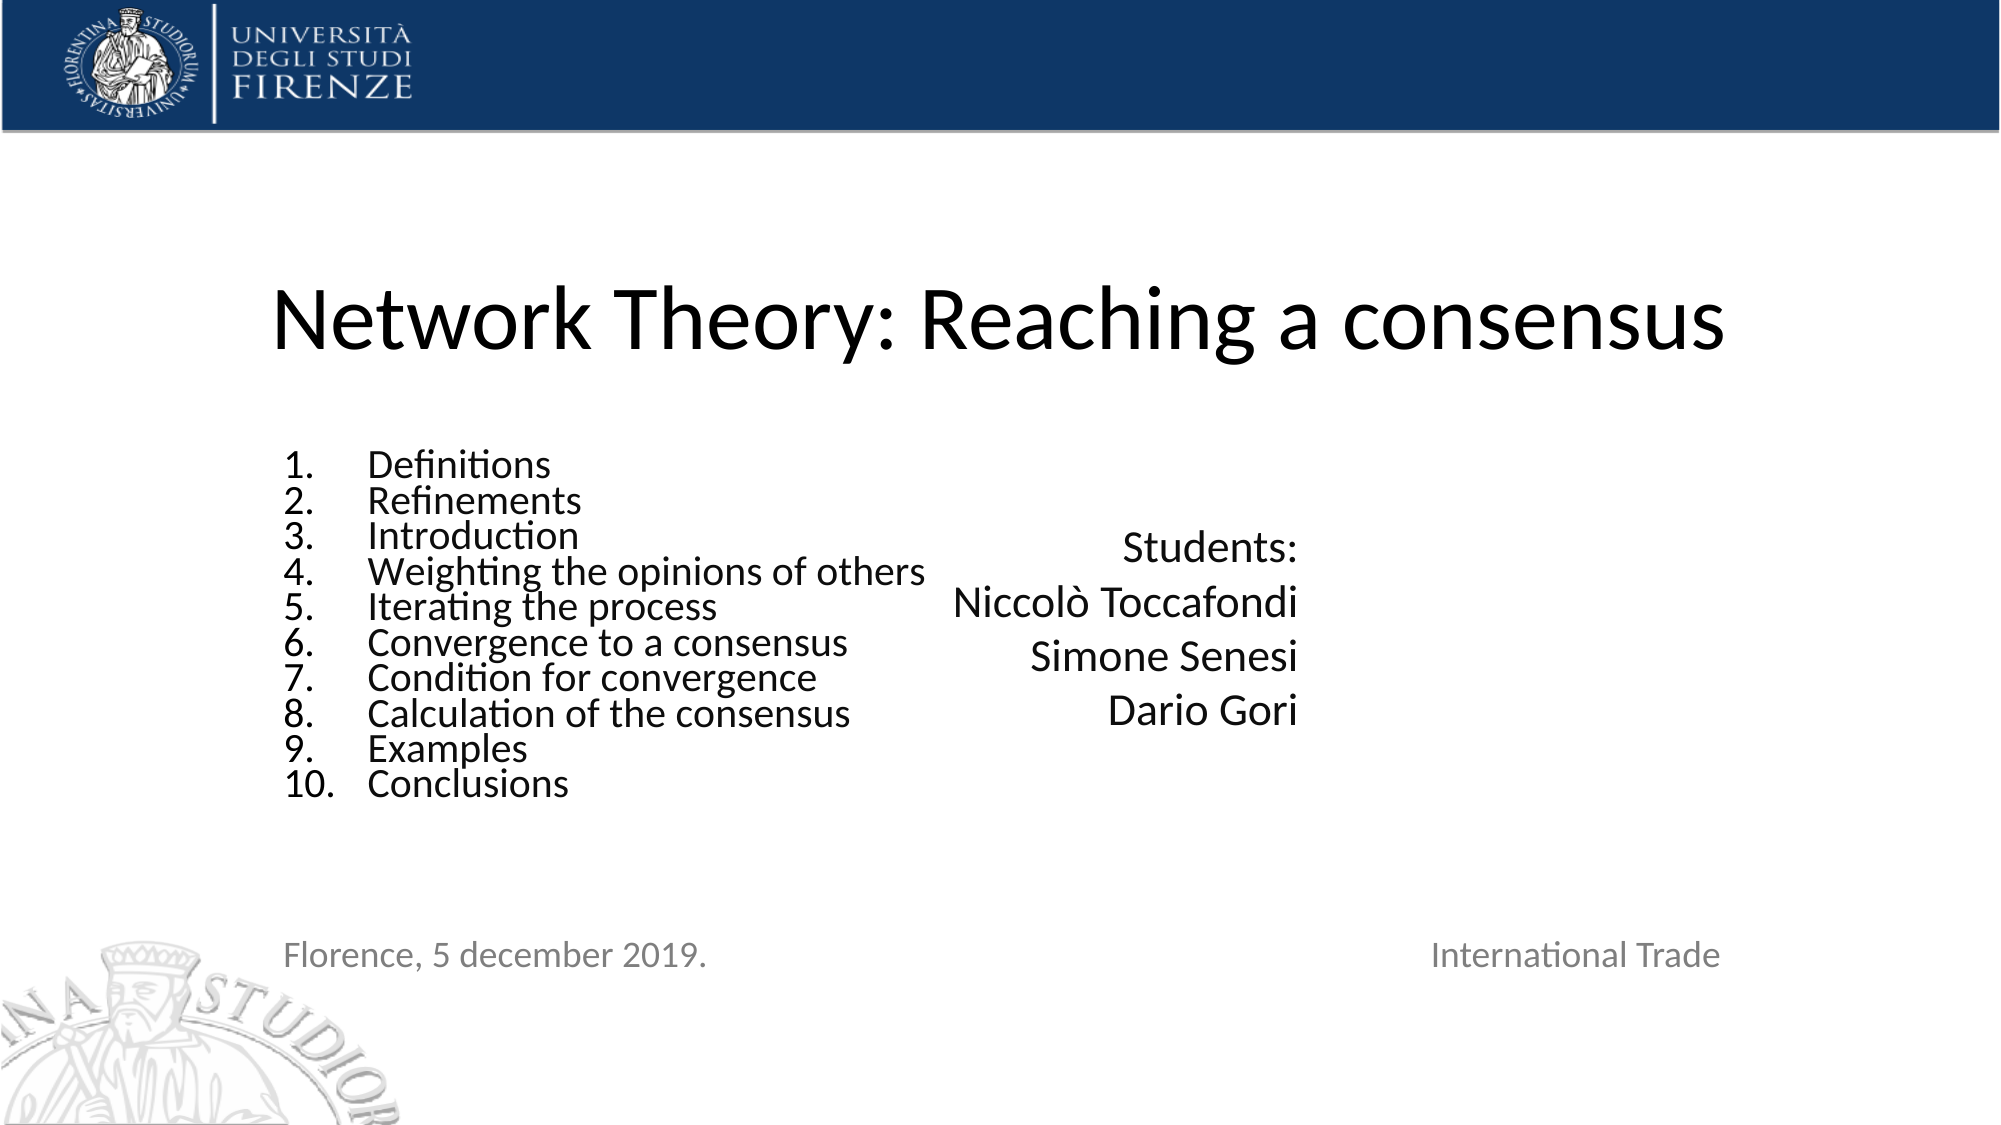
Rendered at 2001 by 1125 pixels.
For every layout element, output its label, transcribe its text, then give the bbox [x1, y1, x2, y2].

text_box International Trade [1416, 922, 1745, 983]
text_box Florence, 5 december 2019. [268, 922, 786, 984]
title Network Theory: Reaching a consensus [150, 192, 1851, 434]
subtitle Students: Niccolò Toccafondi Simone Senesi Dario Gori [1183, 520, 1749, 748]
text_box Definitions Refinements Introduction Weighting the opinions of others Iterating the process Convergence to a consensus Condition for convergence Calculation of the consensus Examples Conclusions [268, 451, 1183, 817]
